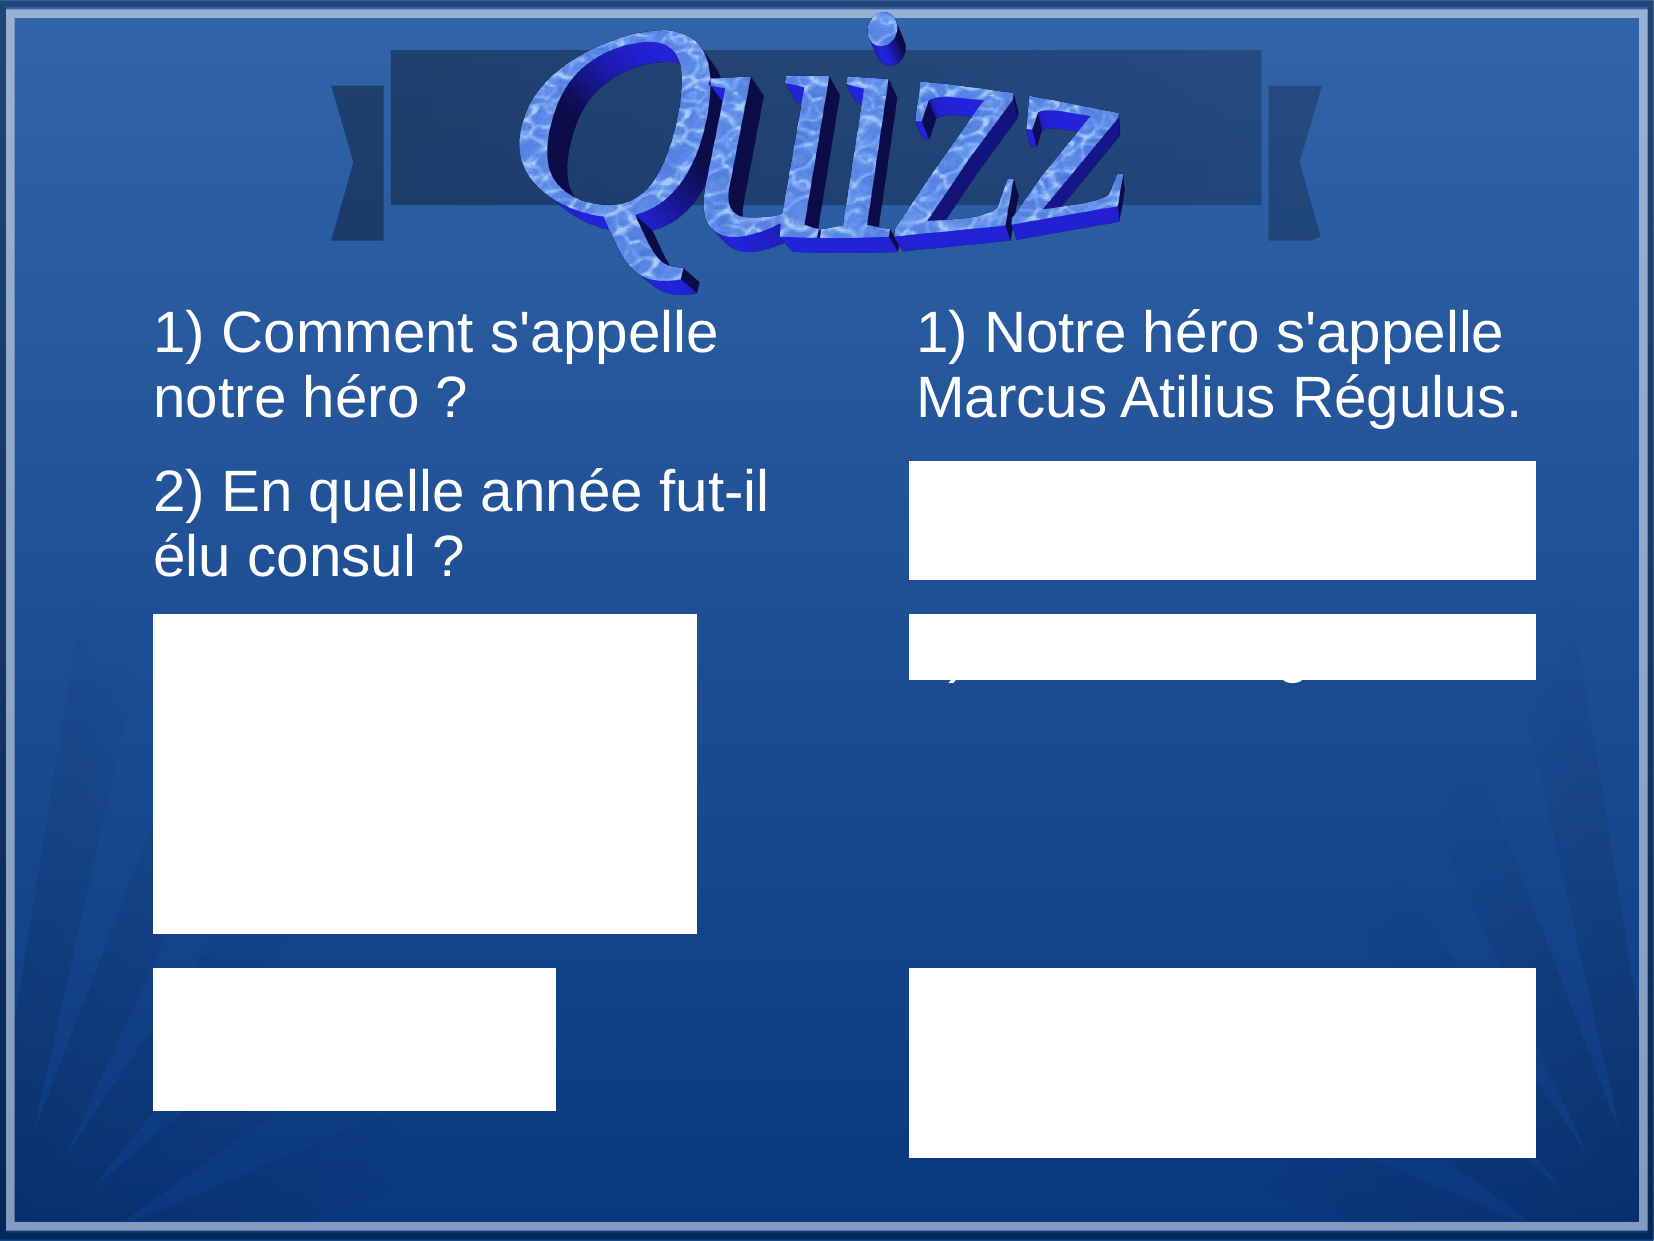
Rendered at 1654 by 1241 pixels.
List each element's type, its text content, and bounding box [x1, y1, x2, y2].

list 1) Comment s'appelle notre héro ? 2) En quelle année fut-il élu consul ? 3) L'ɶuvre de la troisième diapositive, était-ce une peinture, une gravure ou une enluminure ? 4) Quel était sa promesse ? [82, 299, 809, 1241]
text_box [909, 614, 1536, 680]
text_box [153, 968, 556, 1111]
text_box [909, 968, 1536, 1158]
list 1) Notre héro s'appelle Marcus Atilius Régulus. 2) Il fut élu consul en -256. 3) C'était une gravure. 4) Sa promesse était qu'il reviendrait en cas d'échec de sa mission. [845, 299, 1572, 1241]
text_box [909, 461, 1536, 580]
text_box [153, 614, 697, 934]
